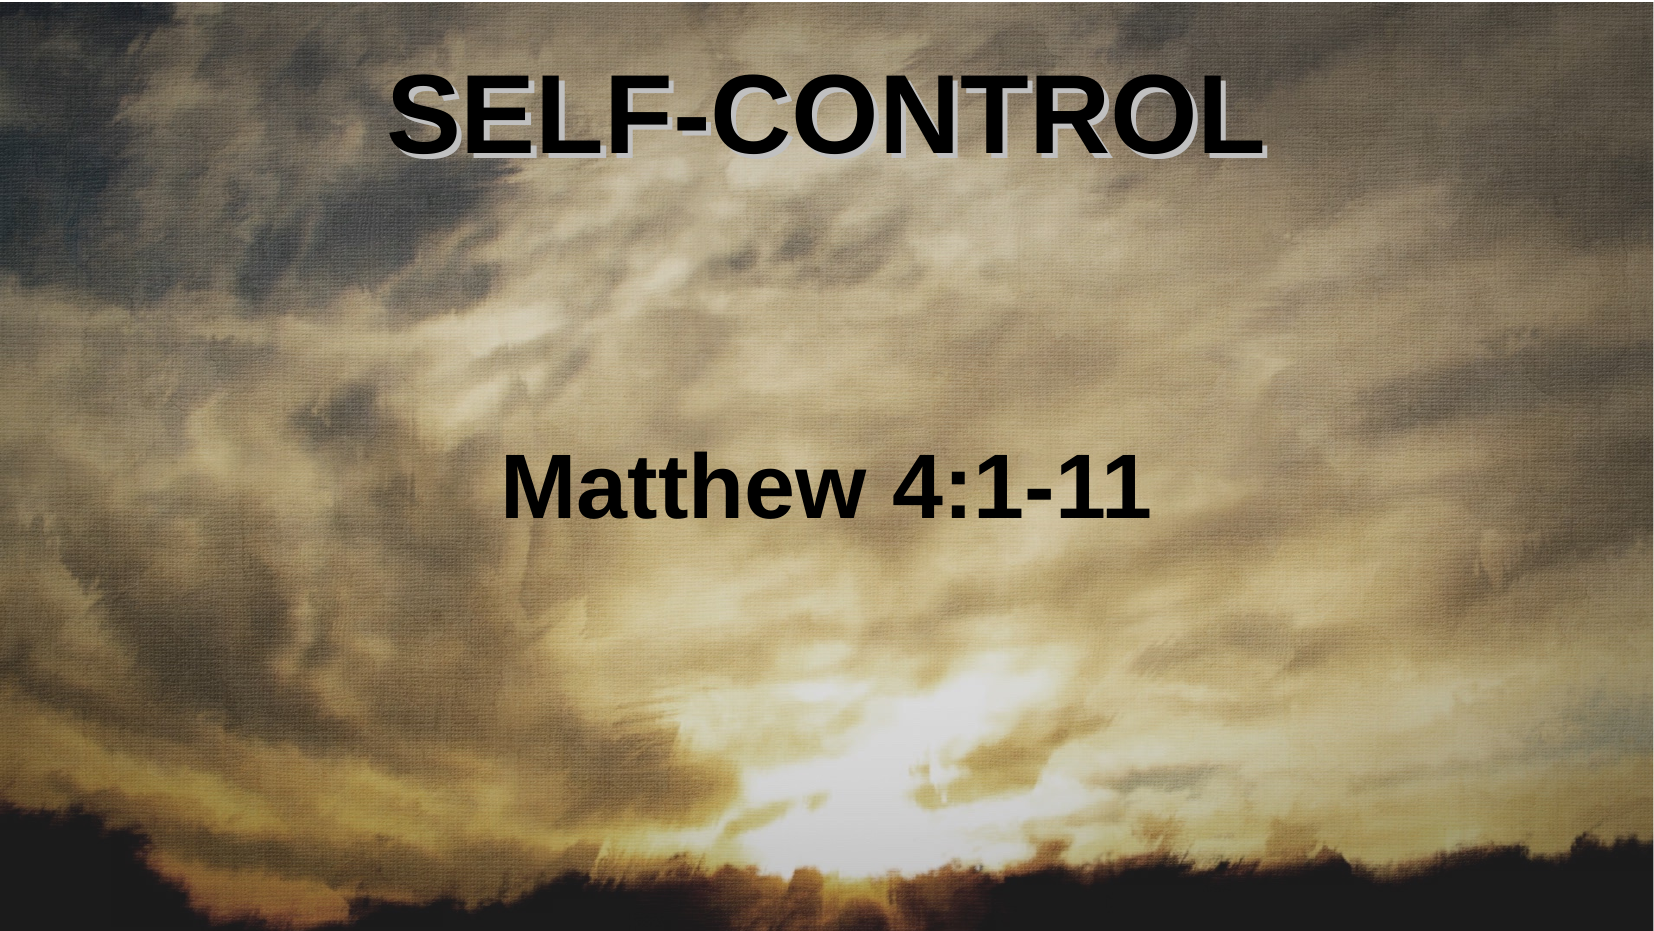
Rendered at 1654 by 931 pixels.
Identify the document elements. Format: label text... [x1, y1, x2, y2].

picture [0, 2, 1654, 931]
title SELF-CONTROL [82, 37, 1571, 193]
subtitle Matthew 4:1-11 [82, 217, 1571, 758]
